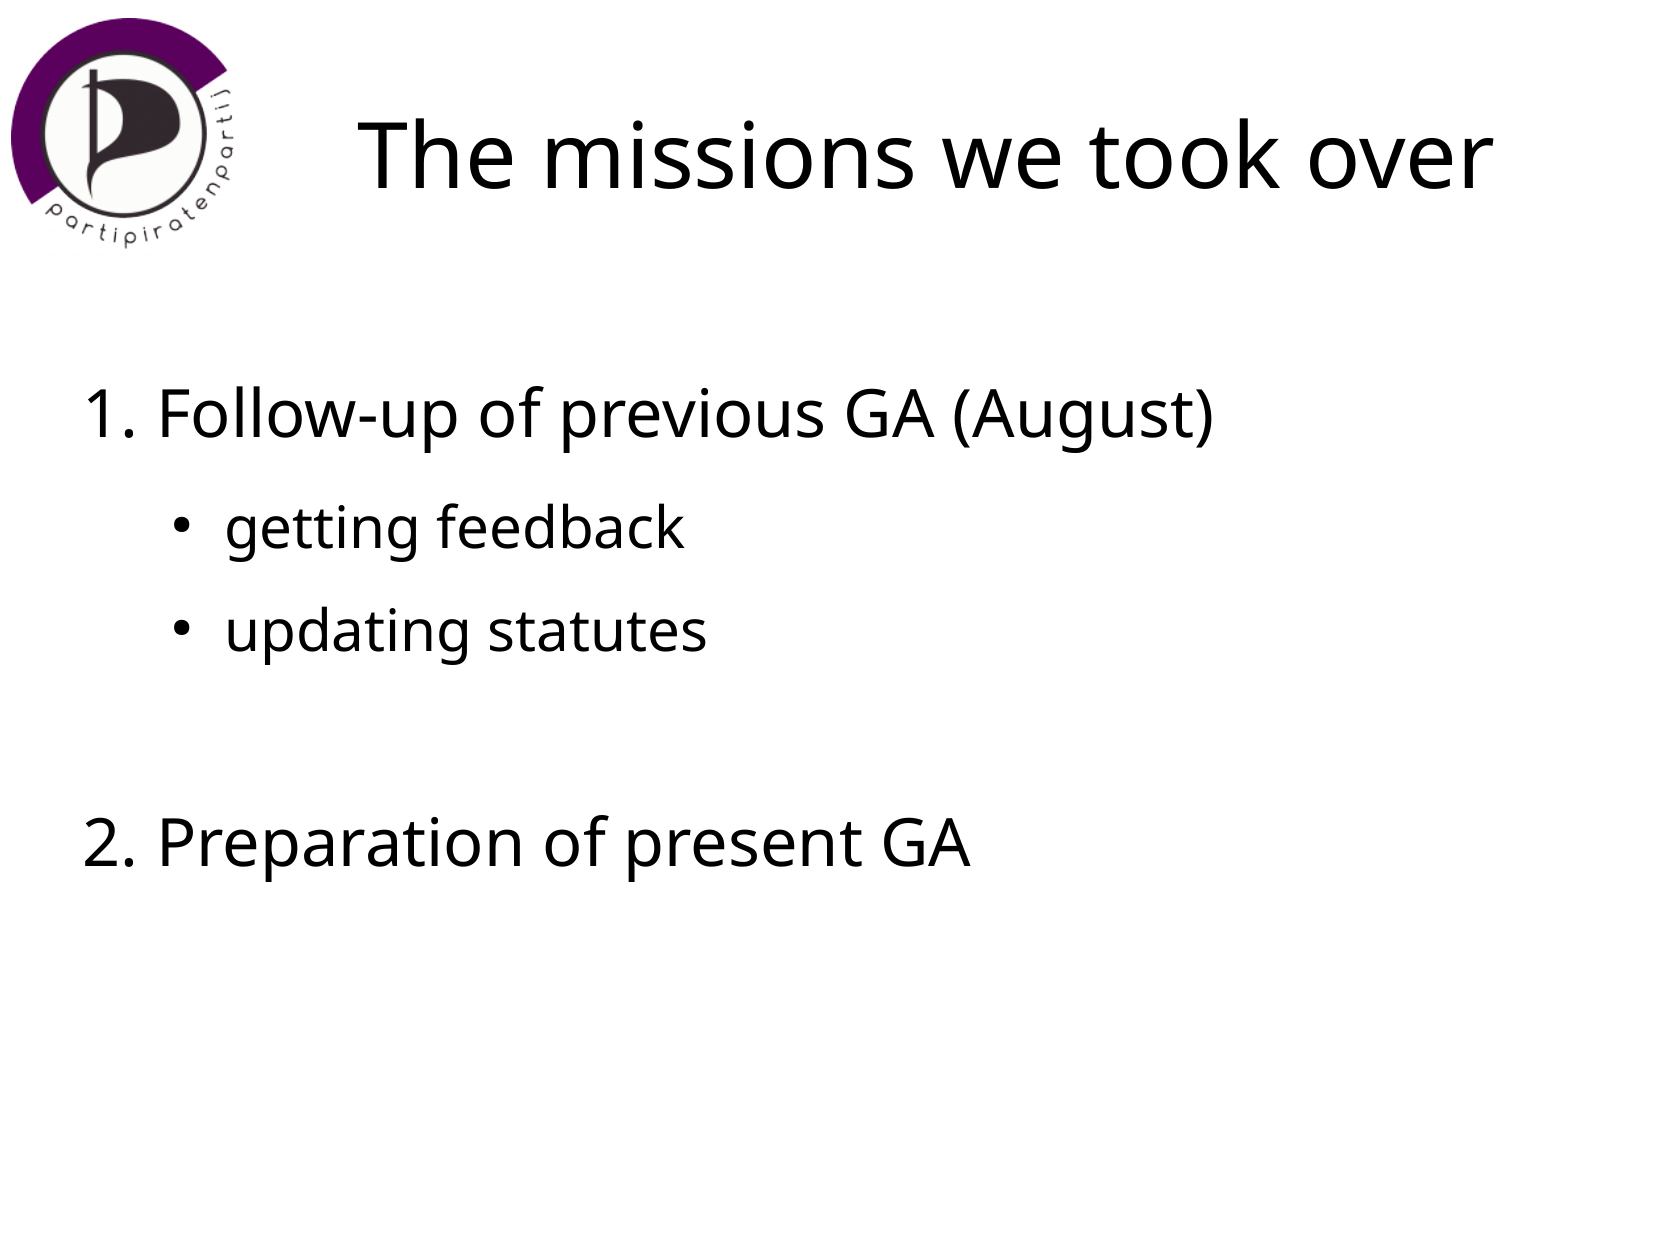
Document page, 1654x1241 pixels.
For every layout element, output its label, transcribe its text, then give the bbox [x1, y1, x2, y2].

picture [11, 18, 248, 257]
list 1. Follow-up of previous GA (August) getting feedback updating statutes 2. Preparation of present GA [82, 366, 1571, 1109]
title The missions we took over [283, 49, 1571, 257]
